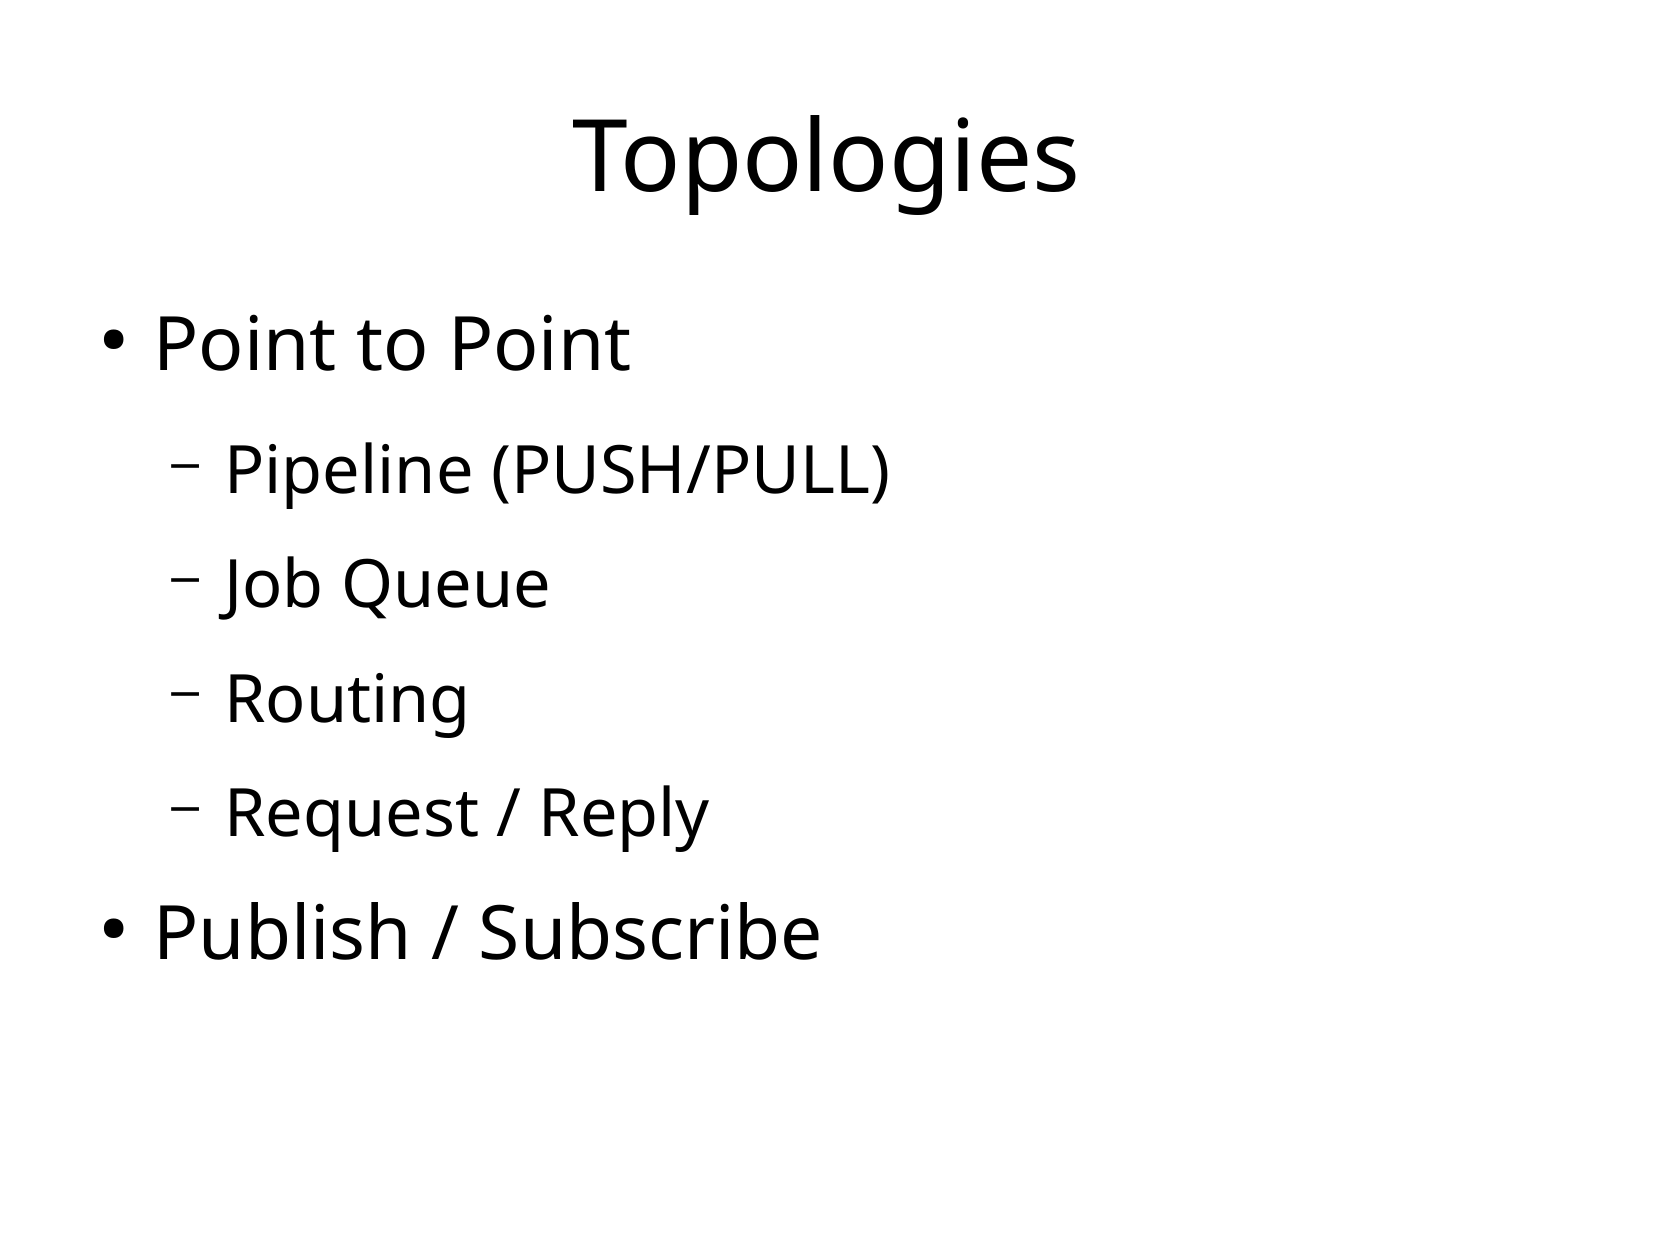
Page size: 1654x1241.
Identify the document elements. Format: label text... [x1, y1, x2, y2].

list Point to Point Pipeline (PUSH/PULL) Job Queue Routing Request / Reply Publish / Subscribe [82, 290, 1538, 1010]
title Topologies [82, 49, 1571, 257]
